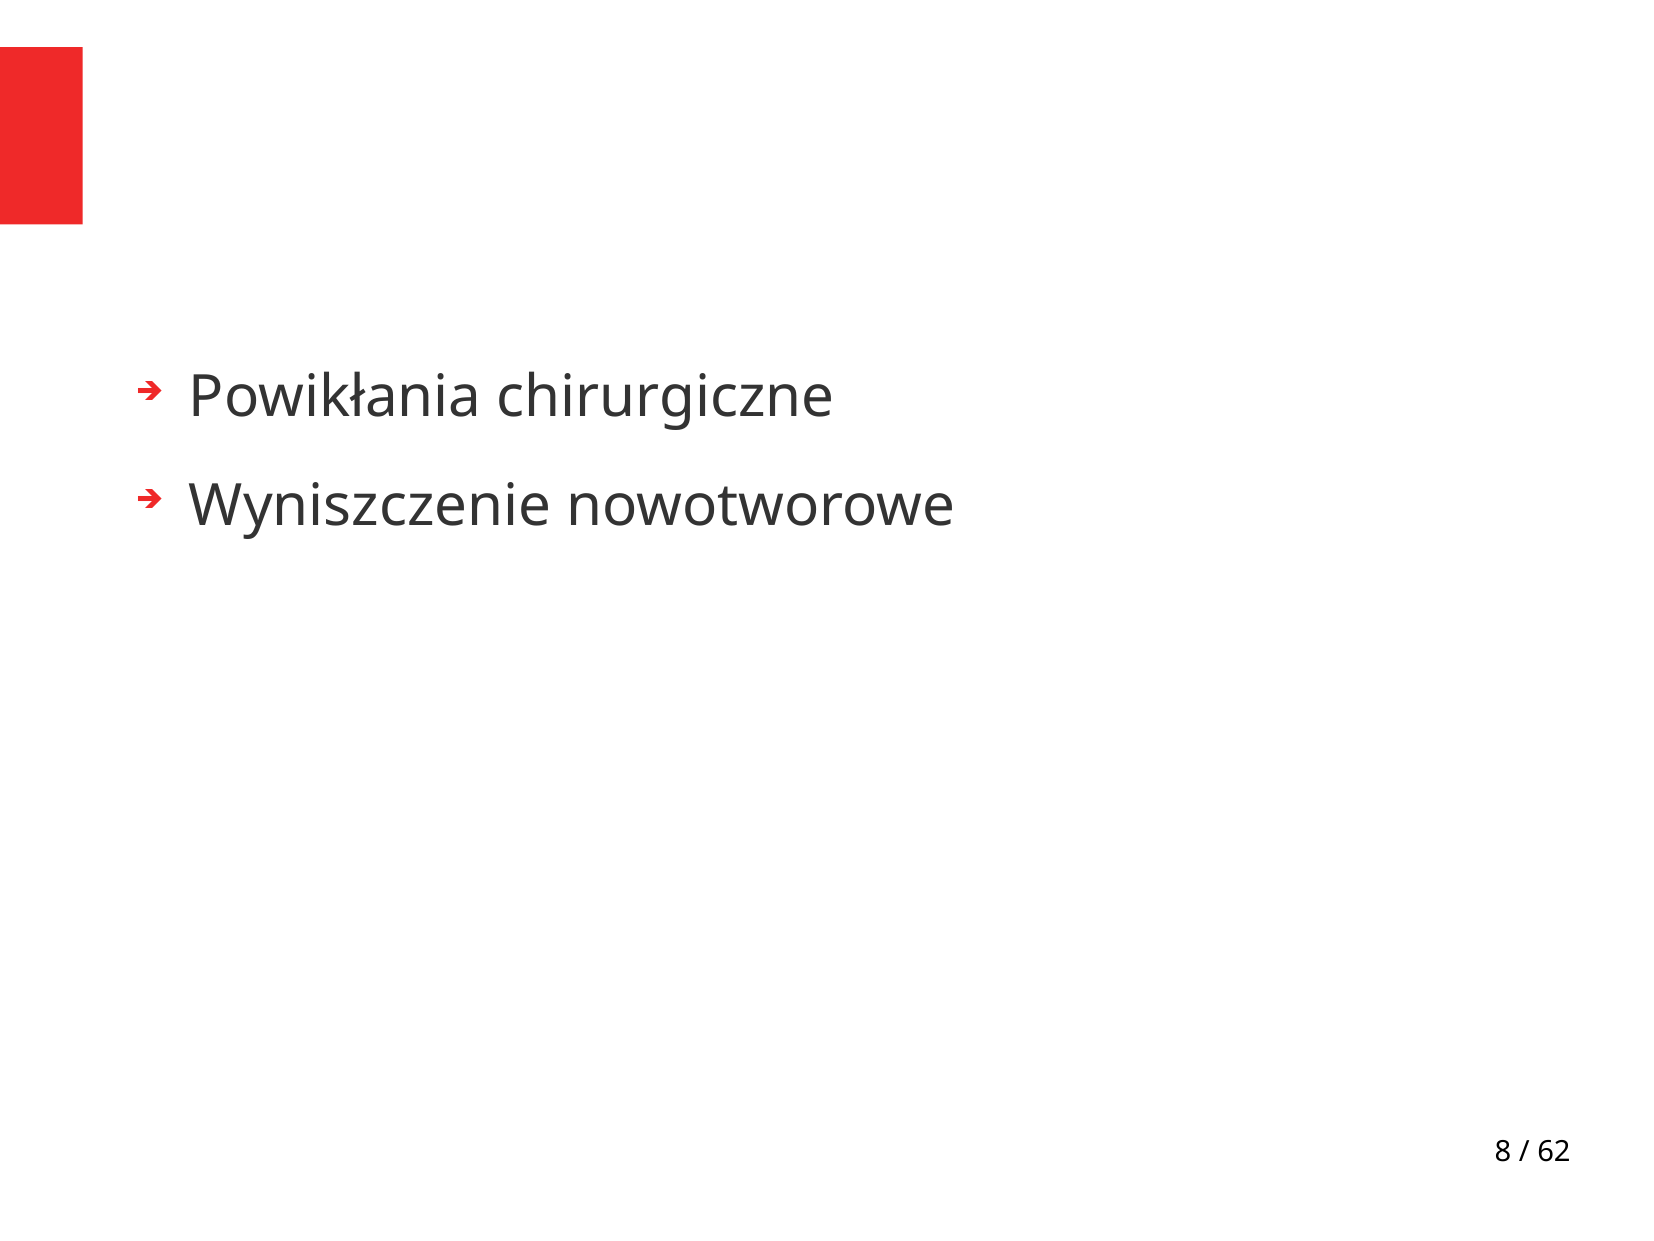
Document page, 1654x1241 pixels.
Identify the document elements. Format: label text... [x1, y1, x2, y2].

list Powikłania chirurgiczne Wyniszczenie nowotworowe [118, 354, 1536, 1074]
